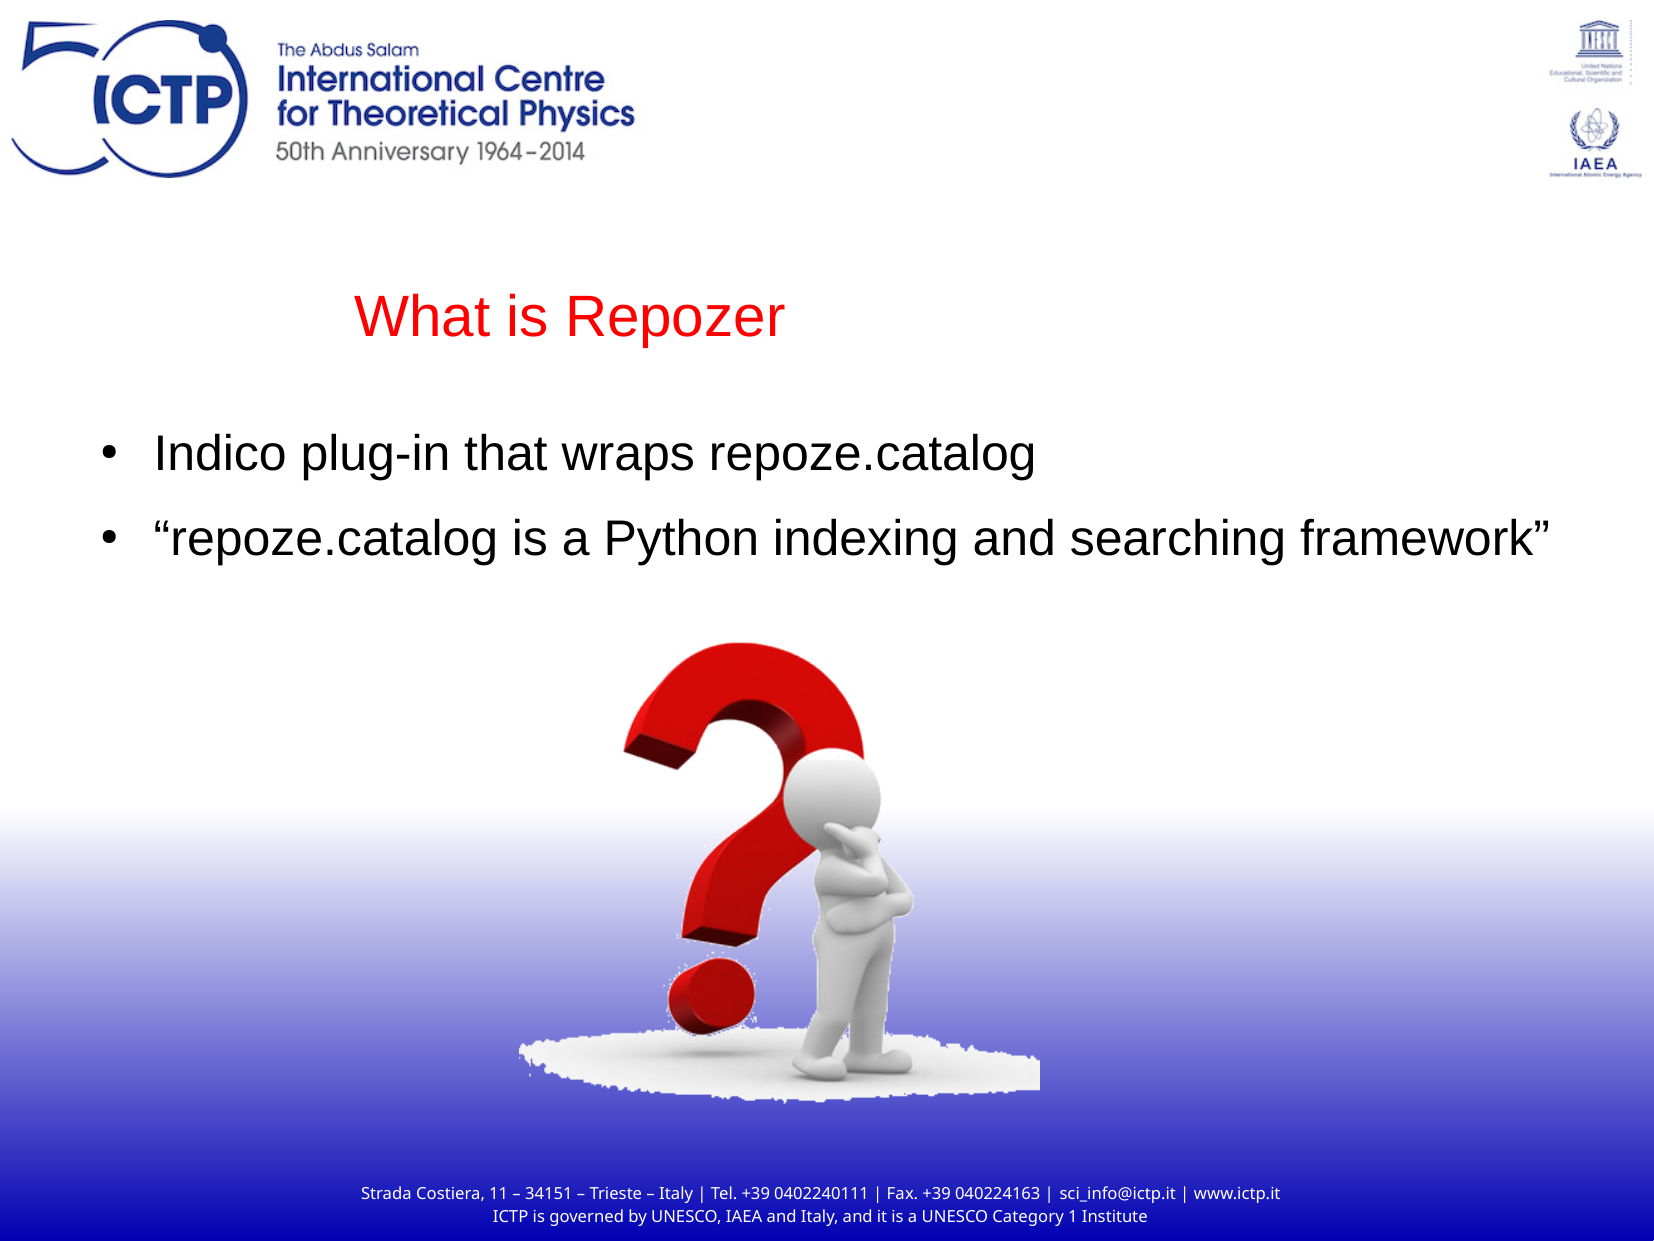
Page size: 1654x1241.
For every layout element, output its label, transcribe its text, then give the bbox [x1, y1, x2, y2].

picture [519, 614, 1040, 1134]
title What is Repozer [354, 253, 1571, 378]
list Indico plug-in that wraps repoze.catalog “repoze.catalog is a Python indexing and searching framework” [82, 425, 1571, 1134]
picture [11, 20, 1642, 178]
